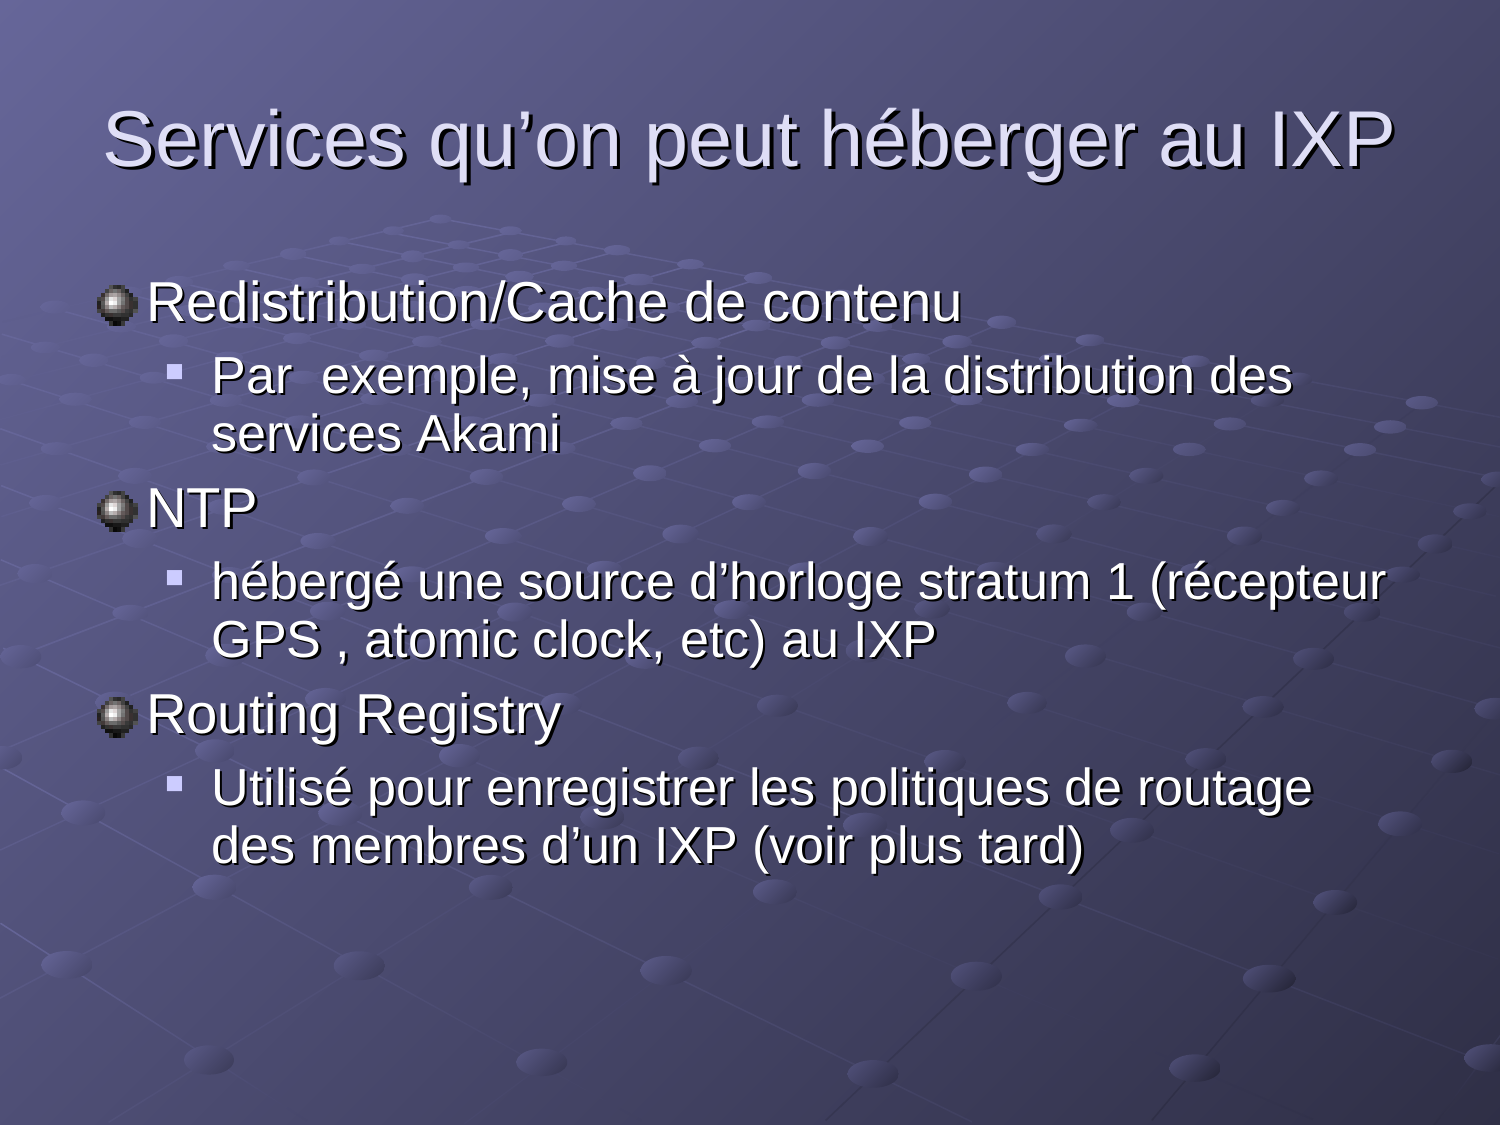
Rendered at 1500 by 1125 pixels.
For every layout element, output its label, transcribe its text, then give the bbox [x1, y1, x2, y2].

title Services qu’on peut héberger au IXP [75, 45, 1426, 233]
list Redistribution/Cache de contenu Par exemple, mise à jour de la distribution des services Akami NTP hébergé une source d’horloge stratum 1 (récepteur GPS , atomic clock, etc) au IXP Routing Registry Utilisé pour enregistrer les politiques de routage des membres d’un IXP (voir plus tard) [75, 262, 1426, 1007]
